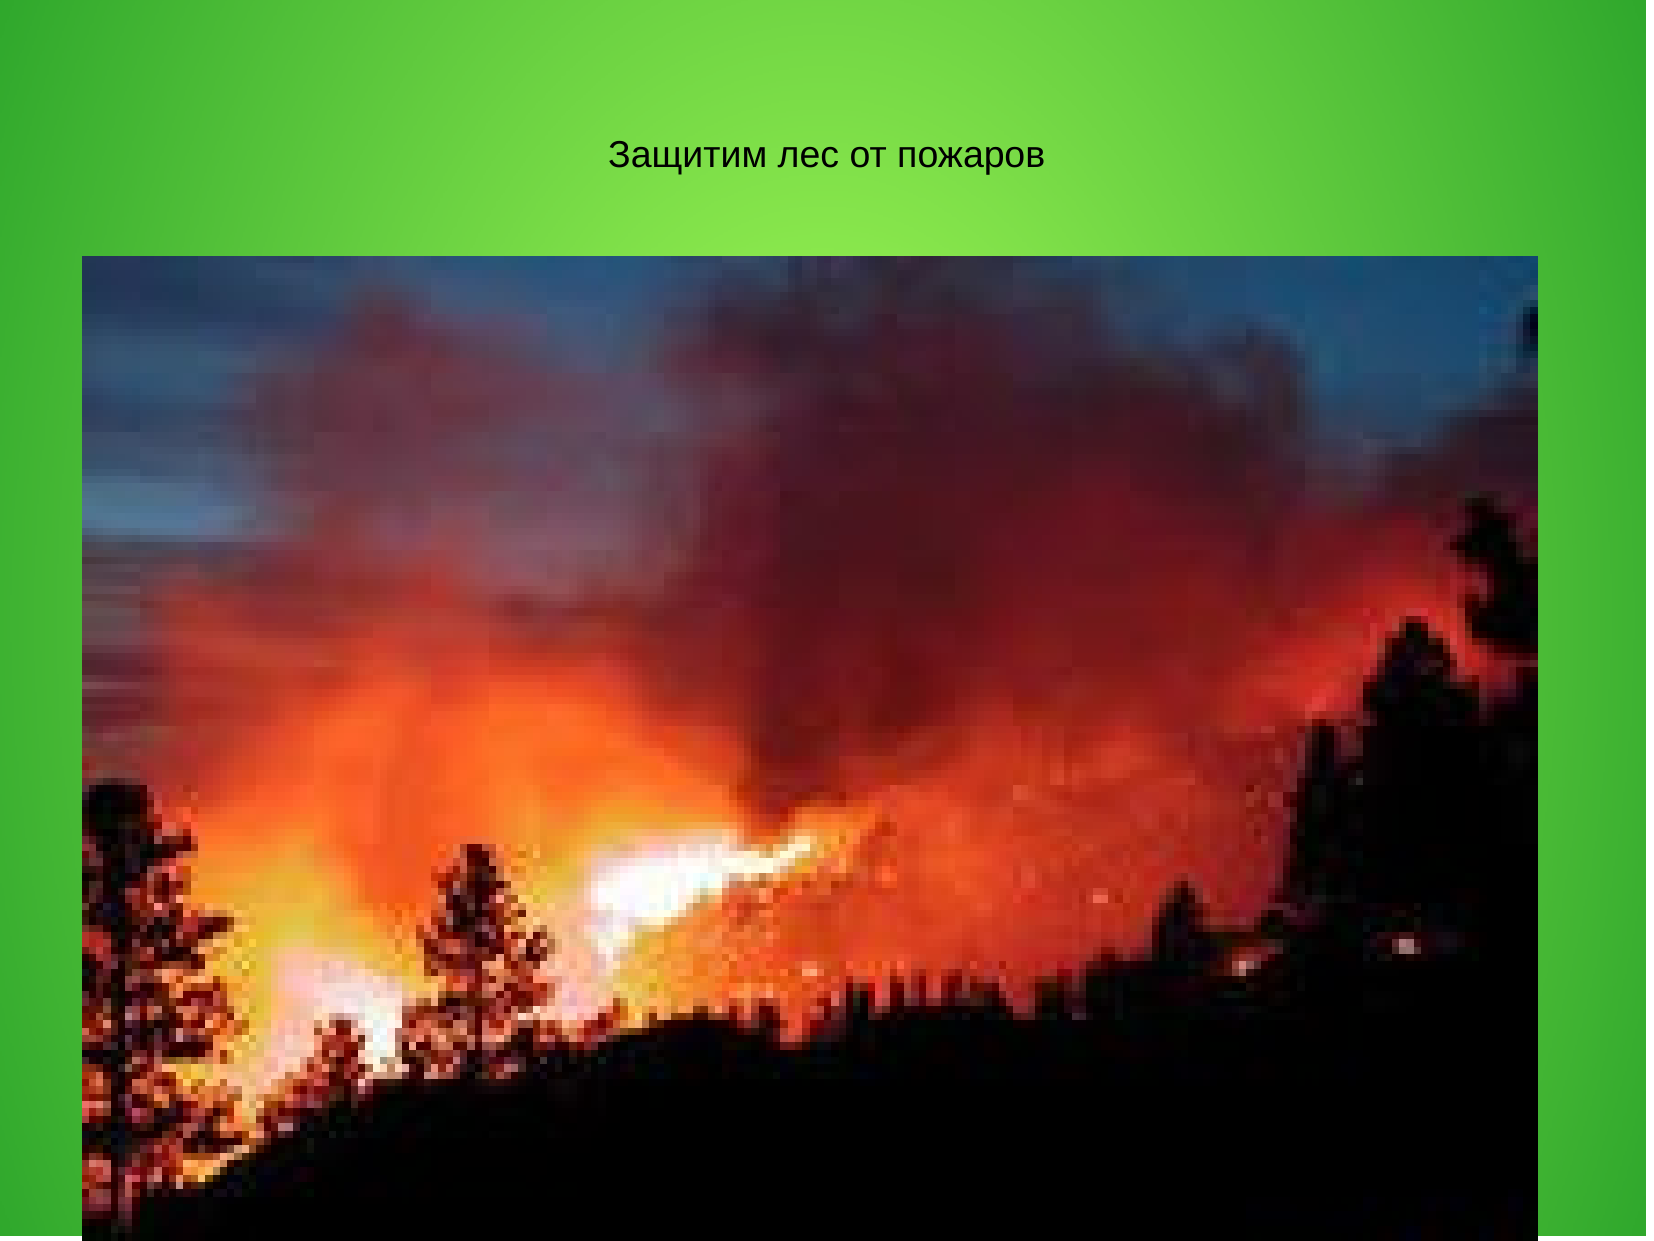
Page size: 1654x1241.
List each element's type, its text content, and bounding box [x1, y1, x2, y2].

picture [82, 256, 1538, 1241]
text_box Защитим лес от пожаров [82, 49, 1571, 257]
